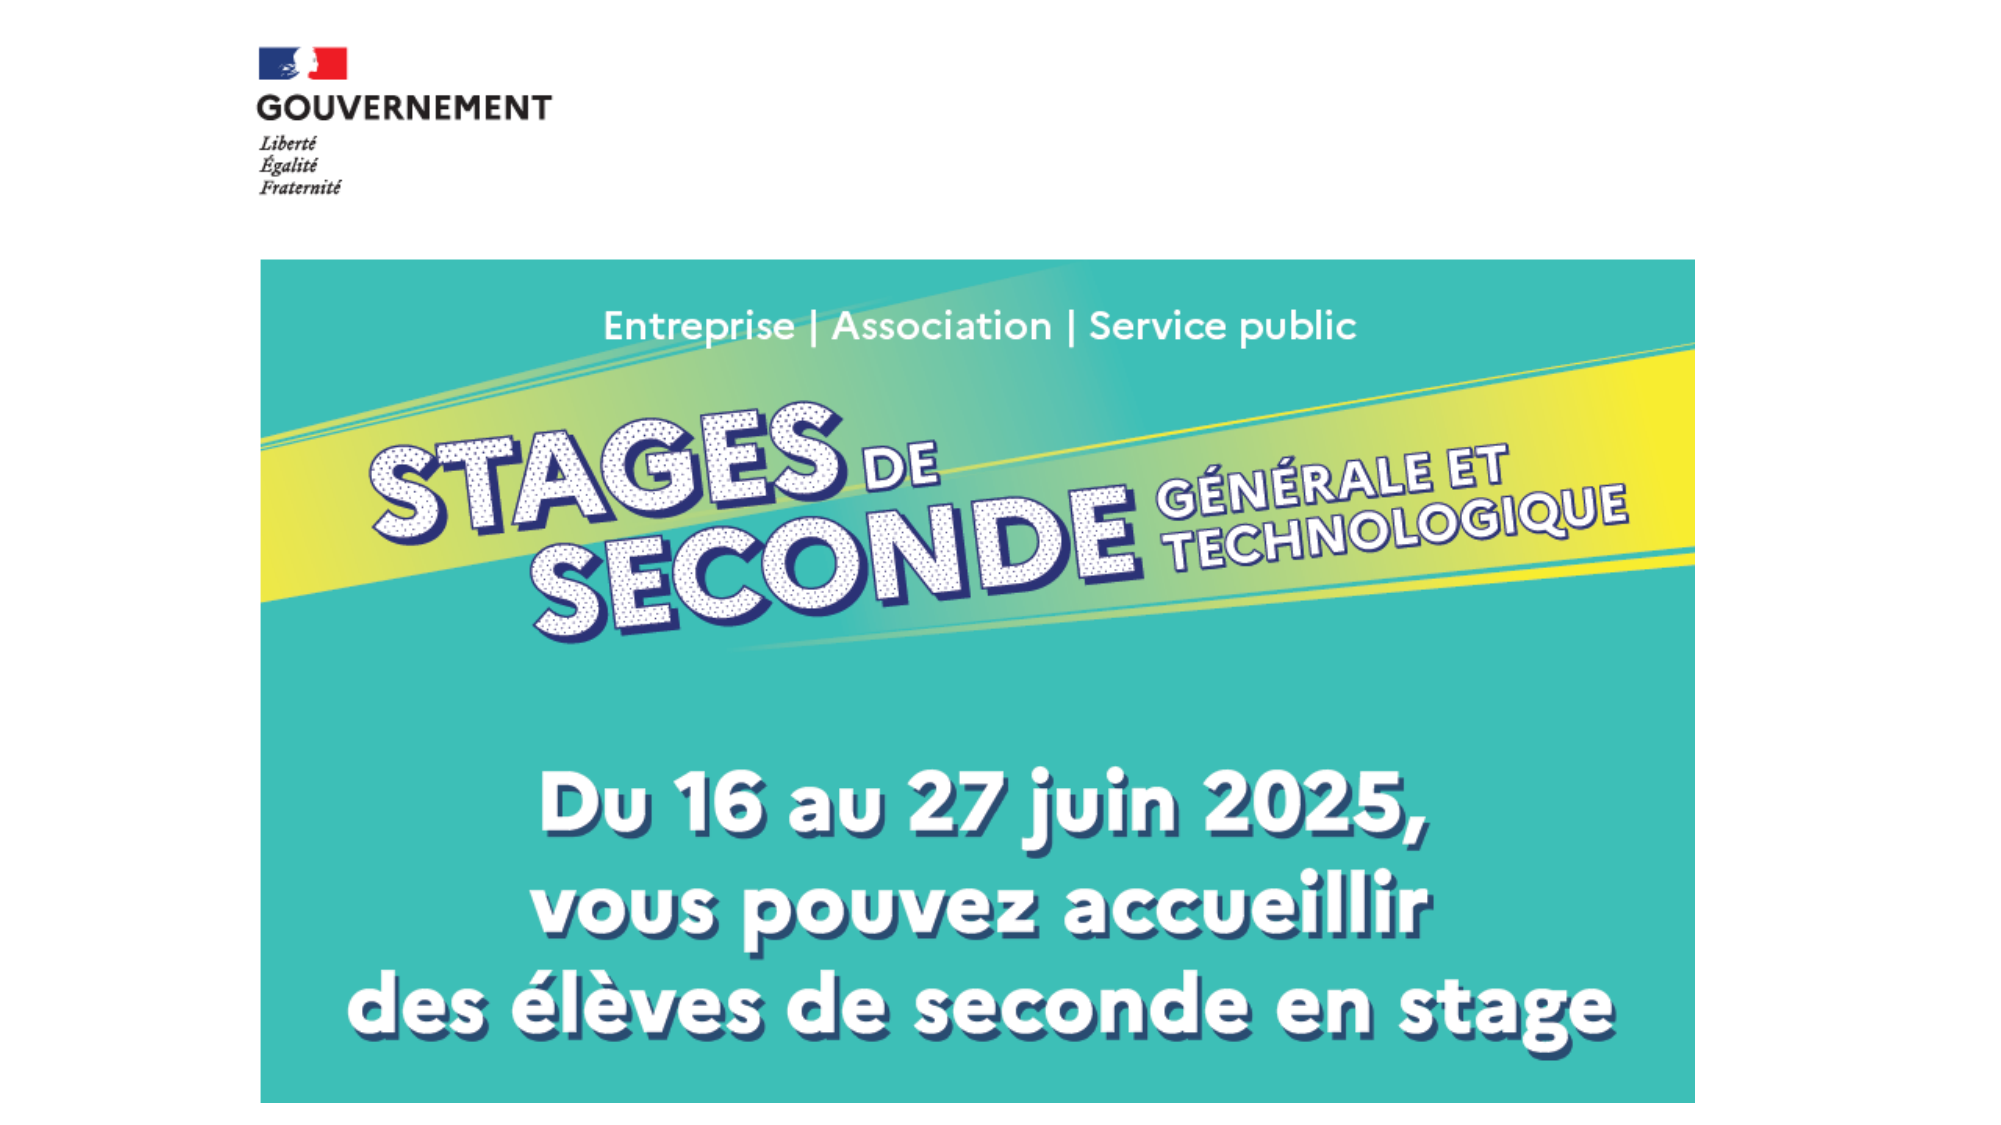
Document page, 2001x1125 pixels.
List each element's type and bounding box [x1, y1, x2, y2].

picture [214, 22, 1695, 1103]
